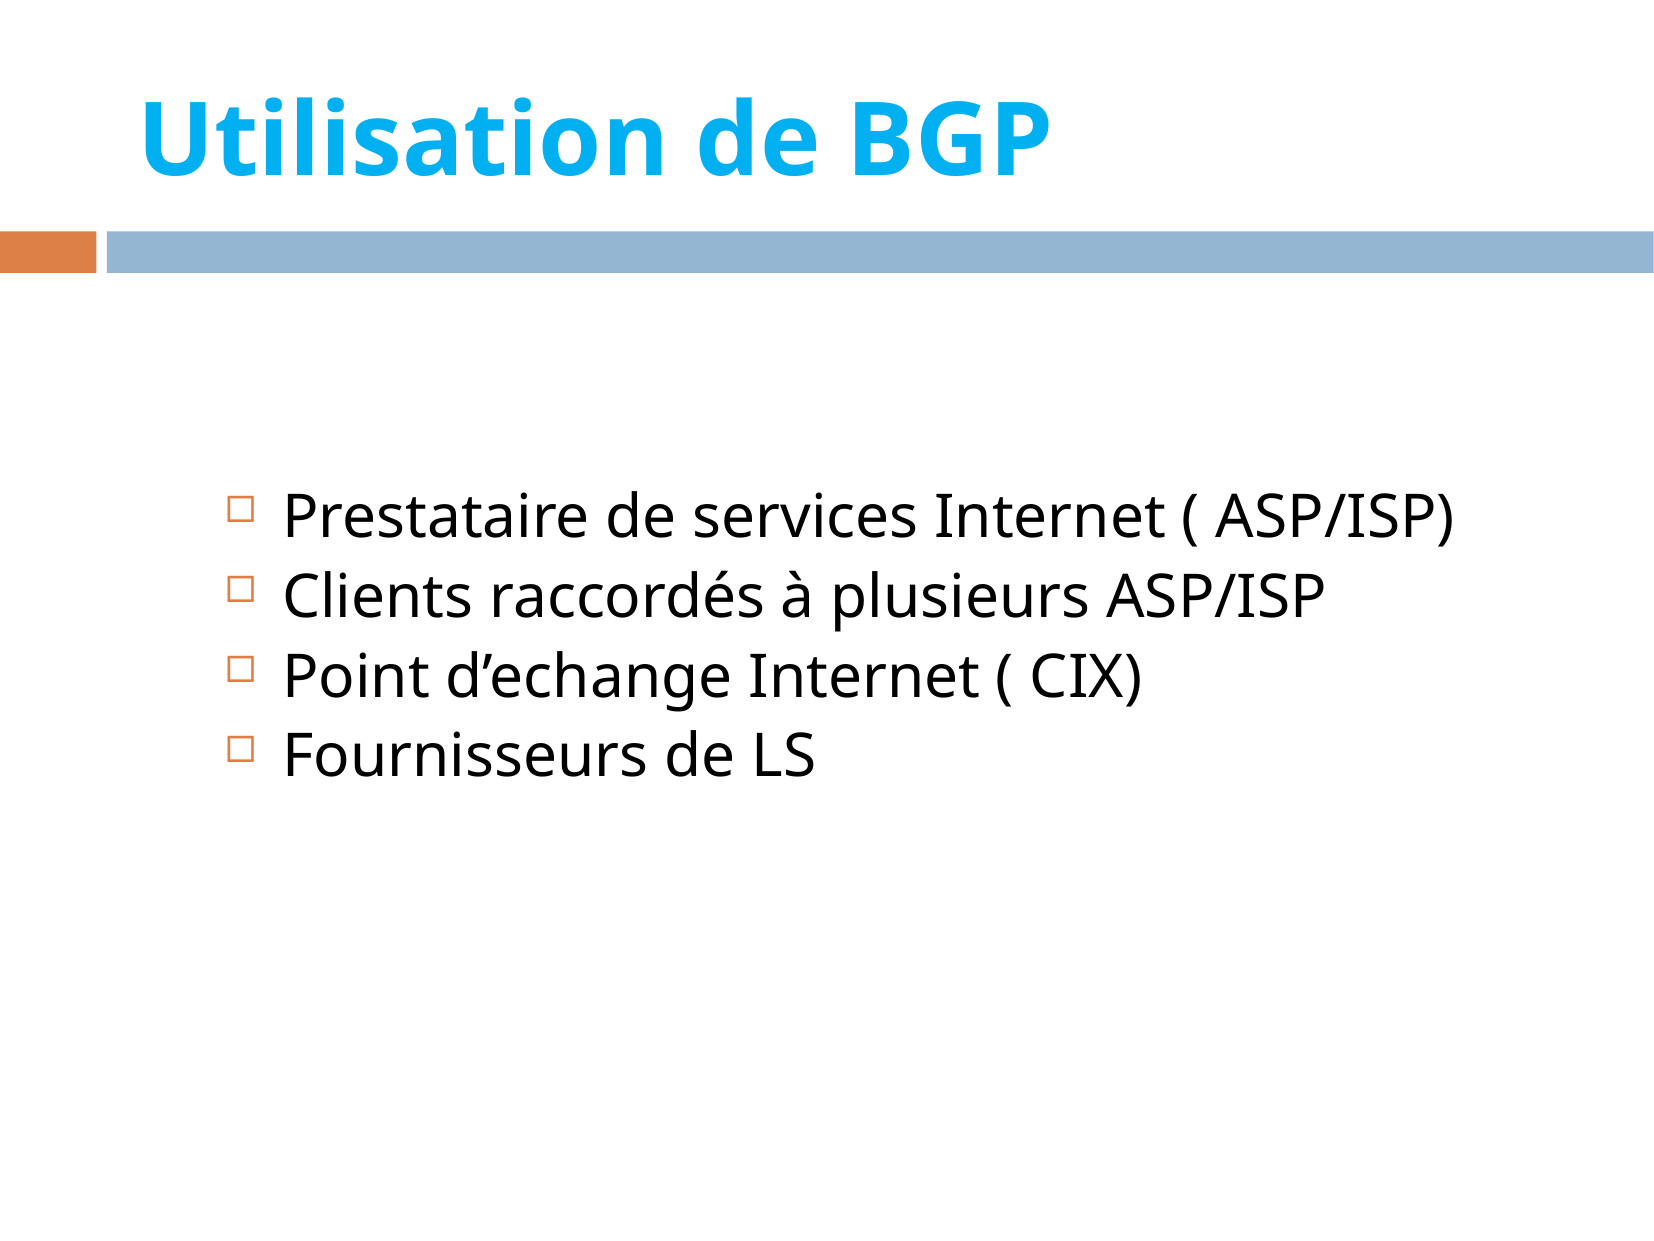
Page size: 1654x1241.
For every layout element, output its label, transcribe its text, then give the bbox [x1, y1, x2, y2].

list Prestataire de services Internet ( ASP/ISP) Clients raccordés à plusieurs ASP/ISP Point d’echange Internet ( CIX) Fournisseurs de LS [123, 289, 1557, 1131]
title Utilisation de BGP [123, 41, 1530, 249]
